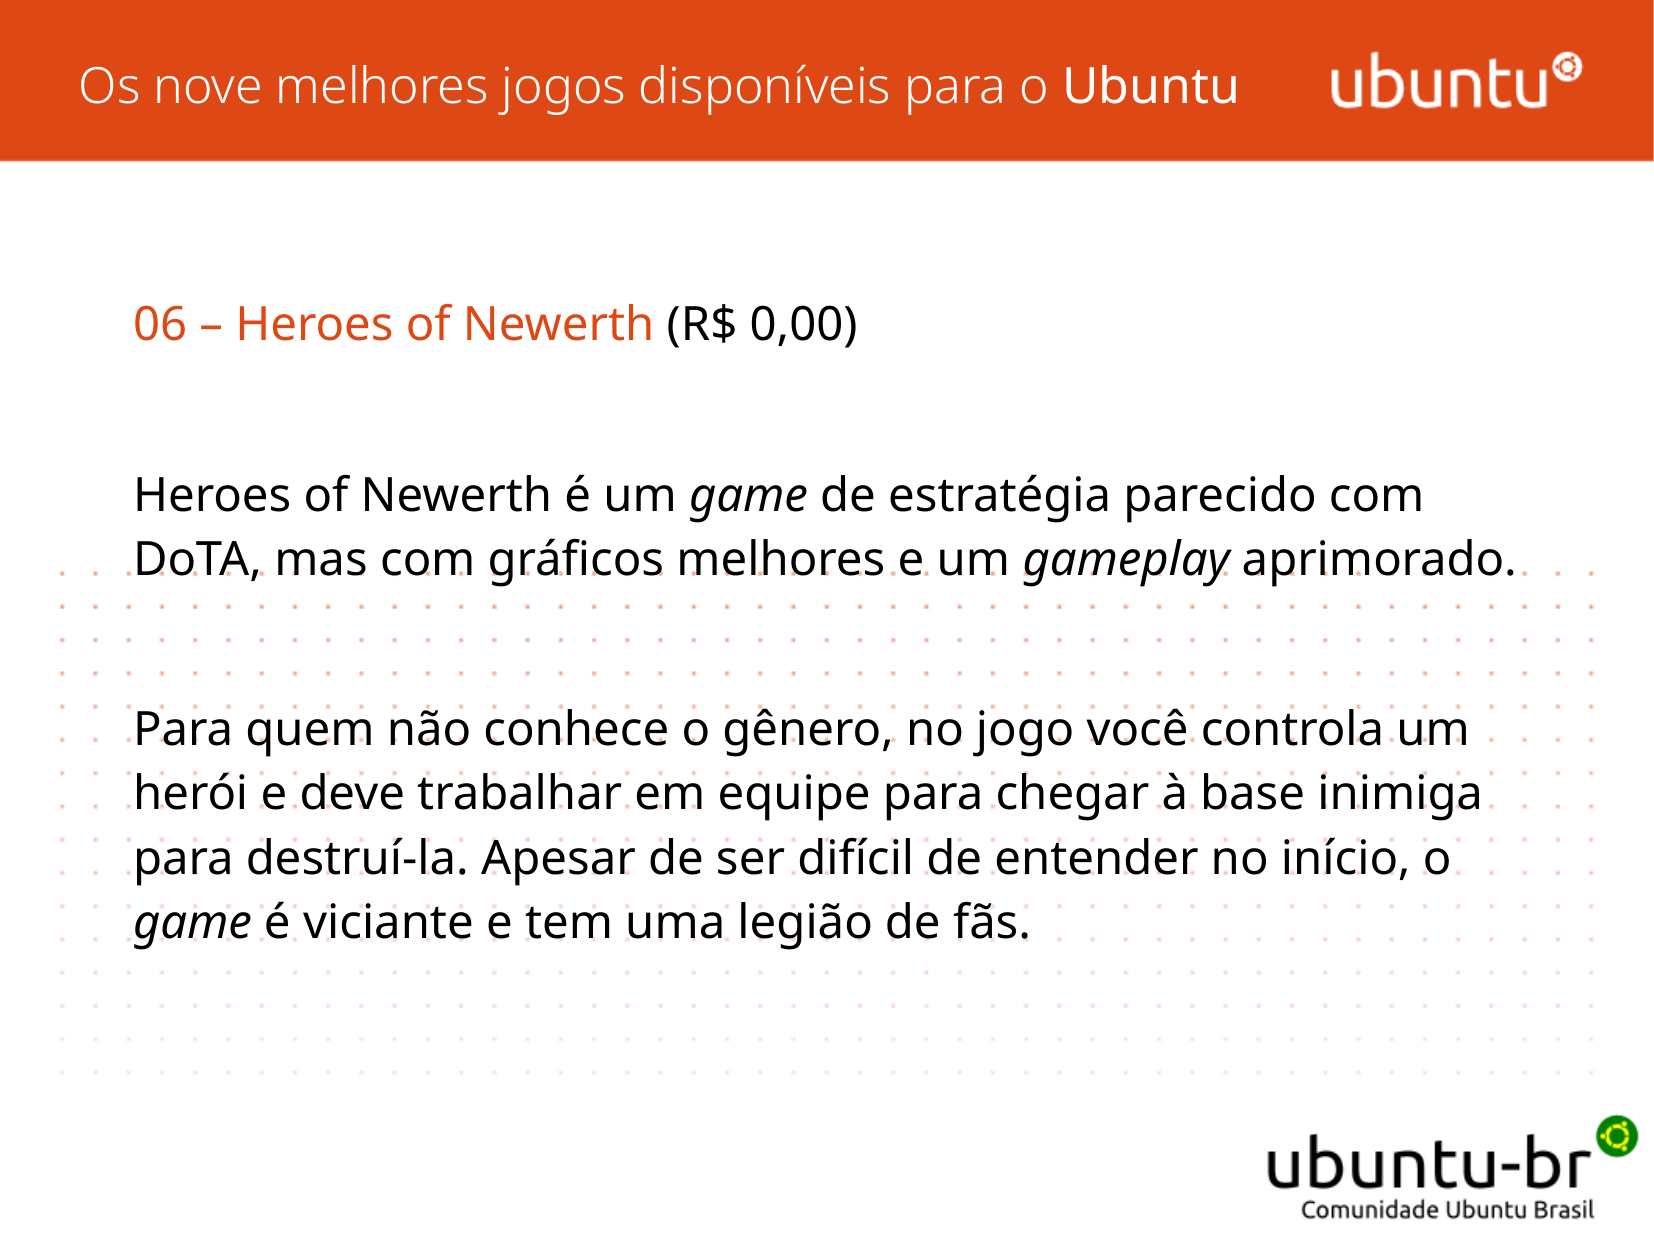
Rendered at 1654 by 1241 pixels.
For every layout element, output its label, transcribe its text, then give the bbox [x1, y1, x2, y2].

title Os nove melhores jogos disponíveis para o Ubuntu [41, 32, 1300, 137]
picture [0, 0, 1654, 1241]
list 06 – Heroes of Newerth (R$ 0,00) Heroes of Newerth é um game de estratégia parecido com DoTA, mas com gráficos melhores e um gameplay aprimorado. Para quem não conhece o gênero, no jogo você controla um herói e deve trabalhar em equipe para chegar à base inimiga para destruí-la. Apesar de ser difícil de entender no início, o game é viciante e tem uma legião de fãs. [82, 290, 1538, 1010]
